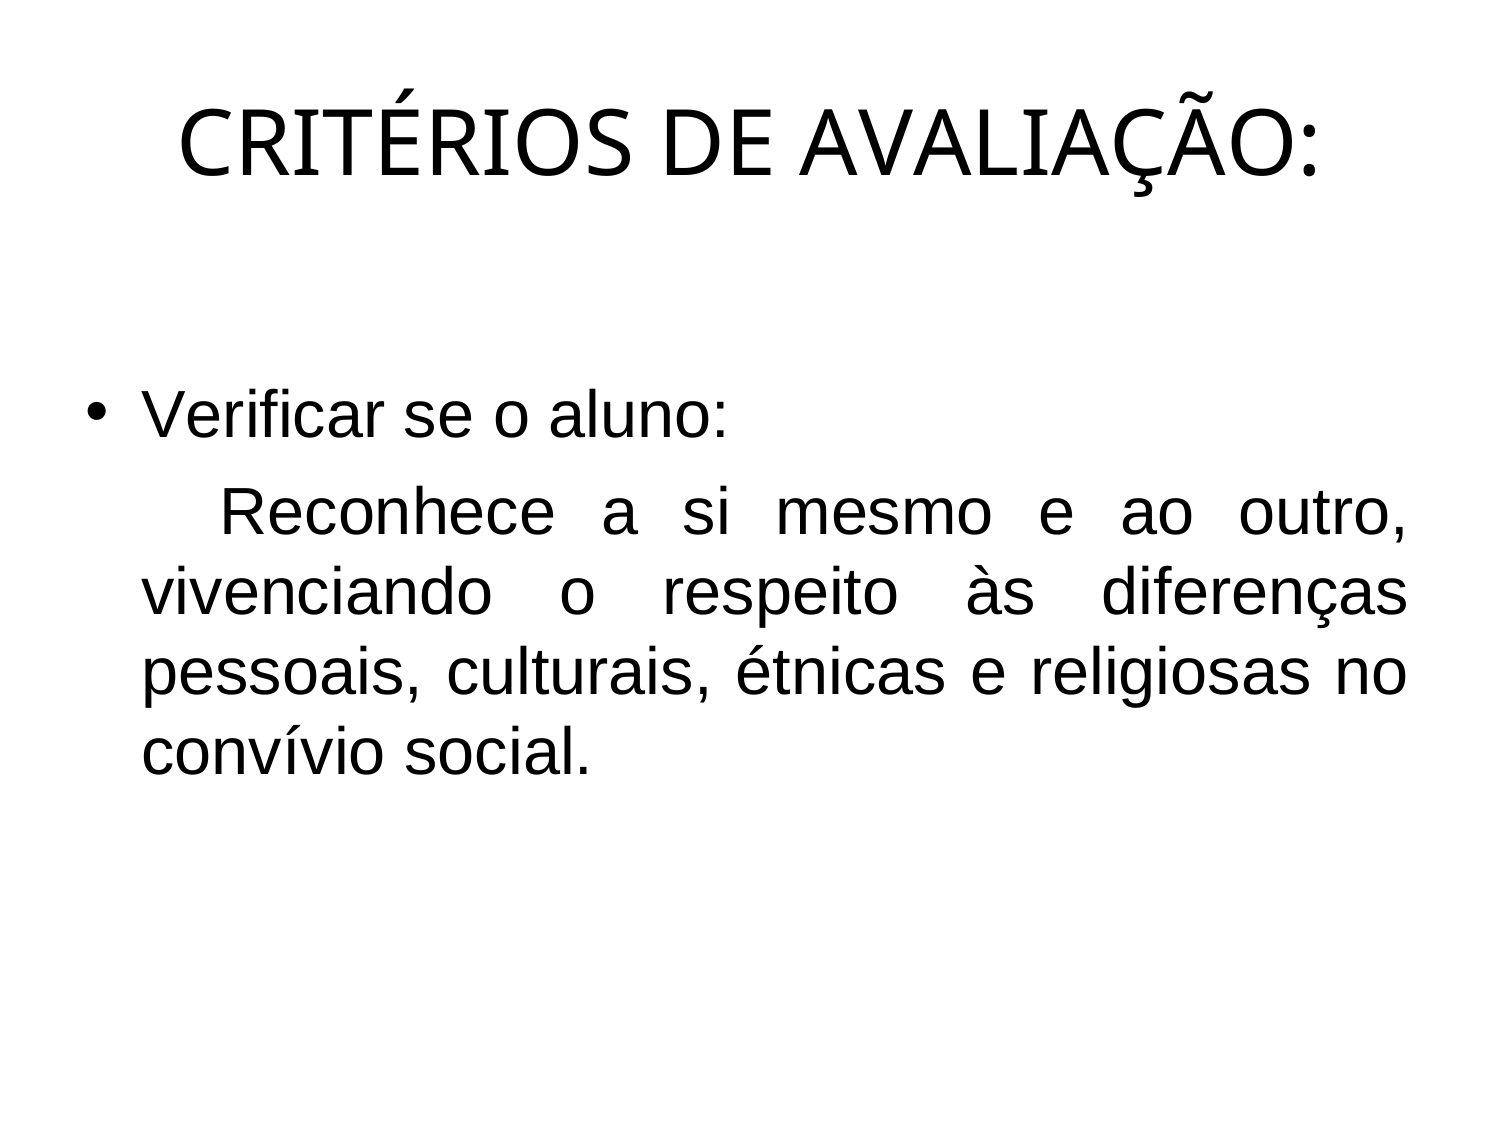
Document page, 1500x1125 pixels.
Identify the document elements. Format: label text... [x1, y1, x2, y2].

list Verificar se o aluno: Reconhece a si mesmo e ao outro, vivenciando o respeito às diferenças pessoais, culturais, étnicas e religiosas no convívio social. [70, 363, 1425, 1005]
title CRITÉRIOS DE AVALIAÇÃO: [75, 45, 1426, 233]
